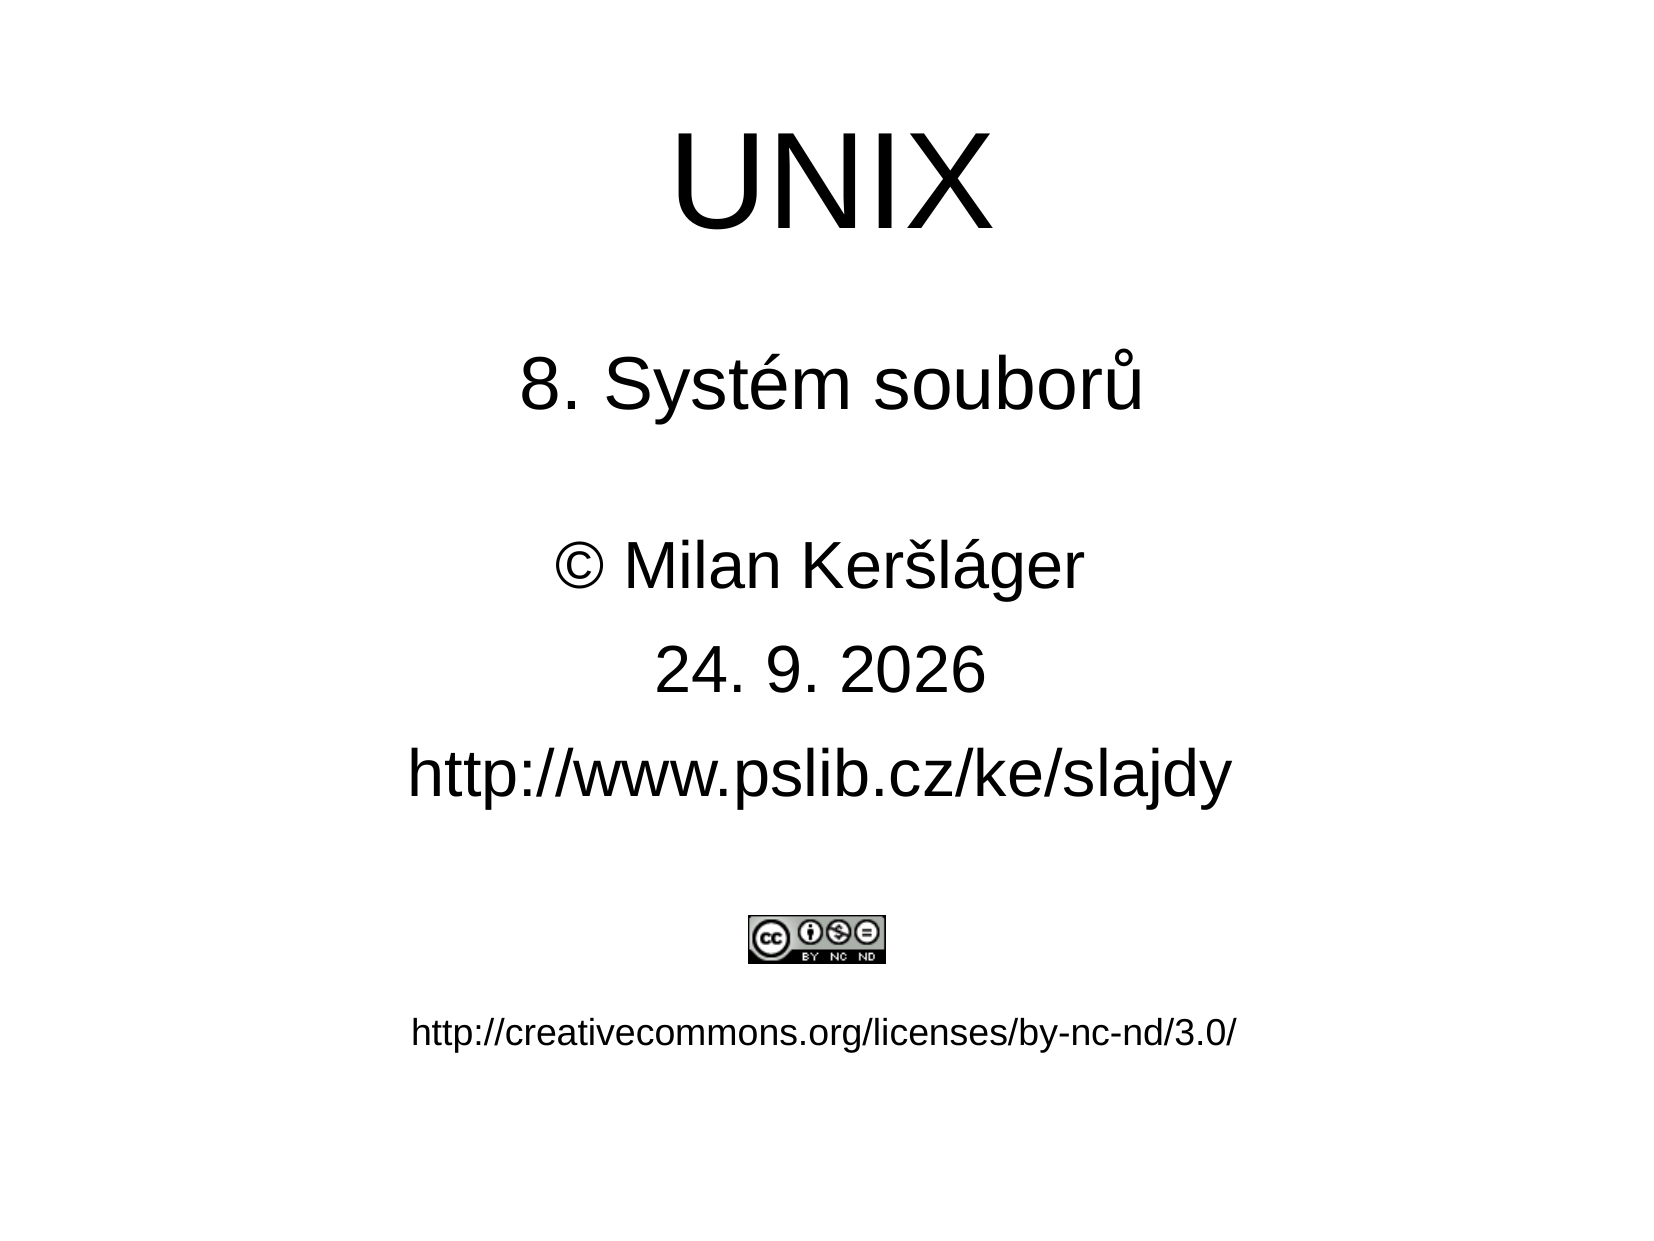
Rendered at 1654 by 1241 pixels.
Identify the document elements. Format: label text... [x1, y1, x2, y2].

picture [748, 915, 886, 964]
text_box http://creativecommons.org/licenses/by-nc-nd/3.0/ [337, 1003, 1312, 1061]
title UNIX 8. Systém souborů [88, 50, 1577, 479]
list © Milan Keršláger 3.6.2010 http://www.pslib.cz/ke/slajdy [76, 527, 1565, 916]
